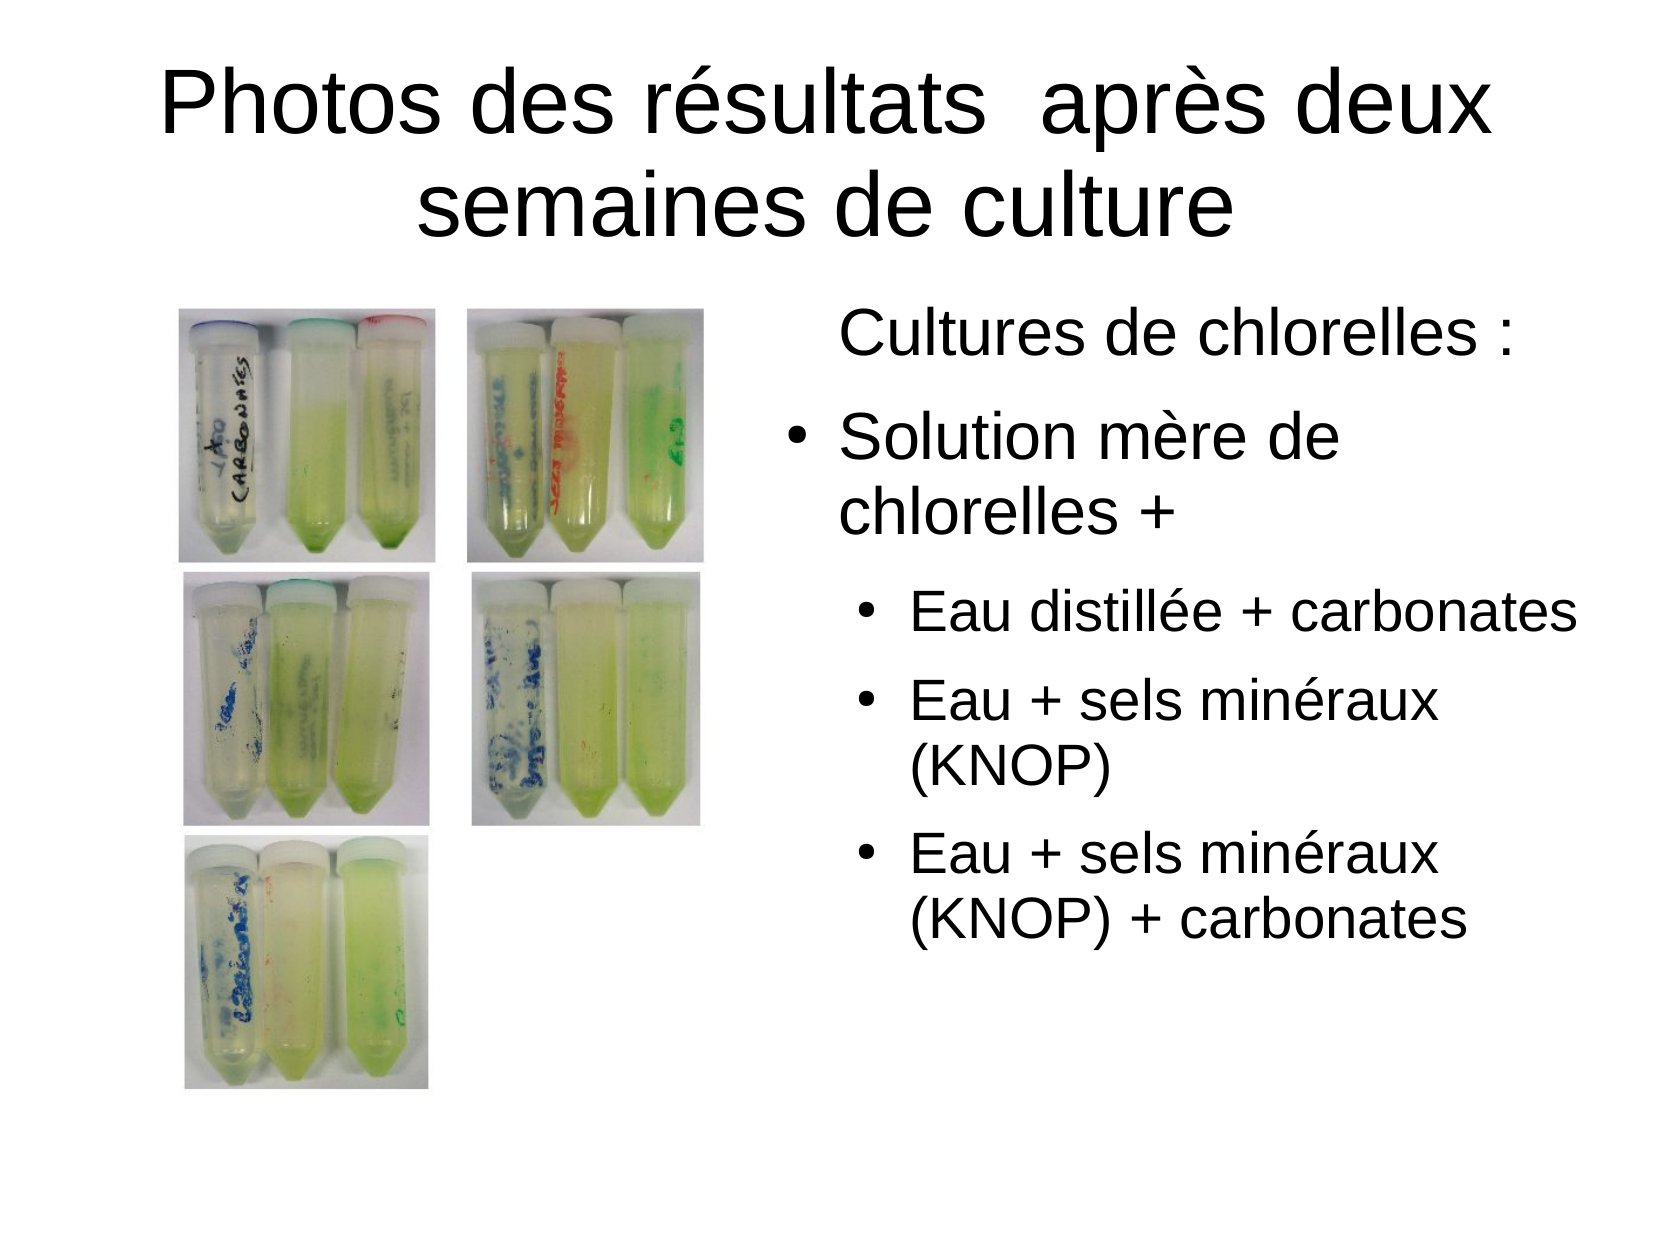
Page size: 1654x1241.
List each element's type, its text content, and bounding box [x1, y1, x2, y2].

picture [153, 290, 739, 1109]
list Cultures de chlorelles : Solution mère de chlorelles + Eau distillée + carbonates Eau + sels minéraux (KNOP) Eau + sels minéraux (KNOP) + carbonates [767, 295, 1595, 1094]
title Photos des résultats après deux semaines de culture [82, 49, 1571, 257]
